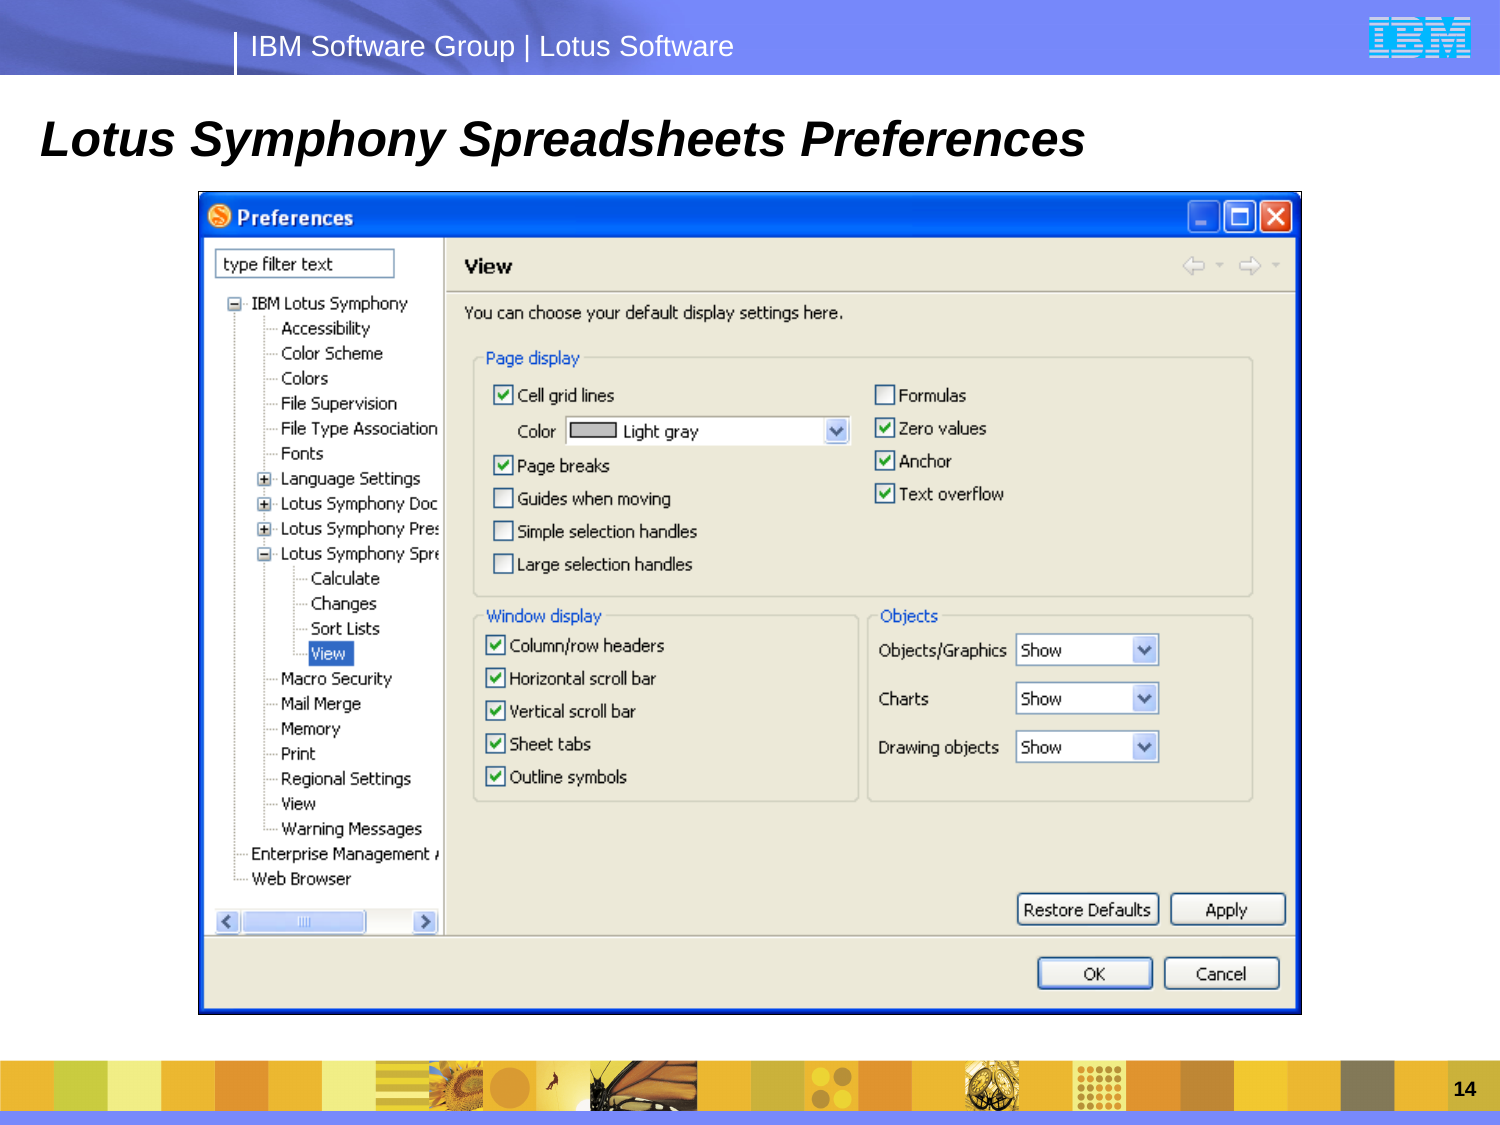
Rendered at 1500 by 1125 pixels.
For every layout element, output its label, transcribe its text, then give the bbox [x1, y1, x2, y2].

picture [0, 1060, 1500, 1111]
picture [0, 0, 1500, 75]
title Lotus Symphony Spreadsheets Preferences [25, 106, 1378, 189]
picture [198, 191, 1302, 1015]
